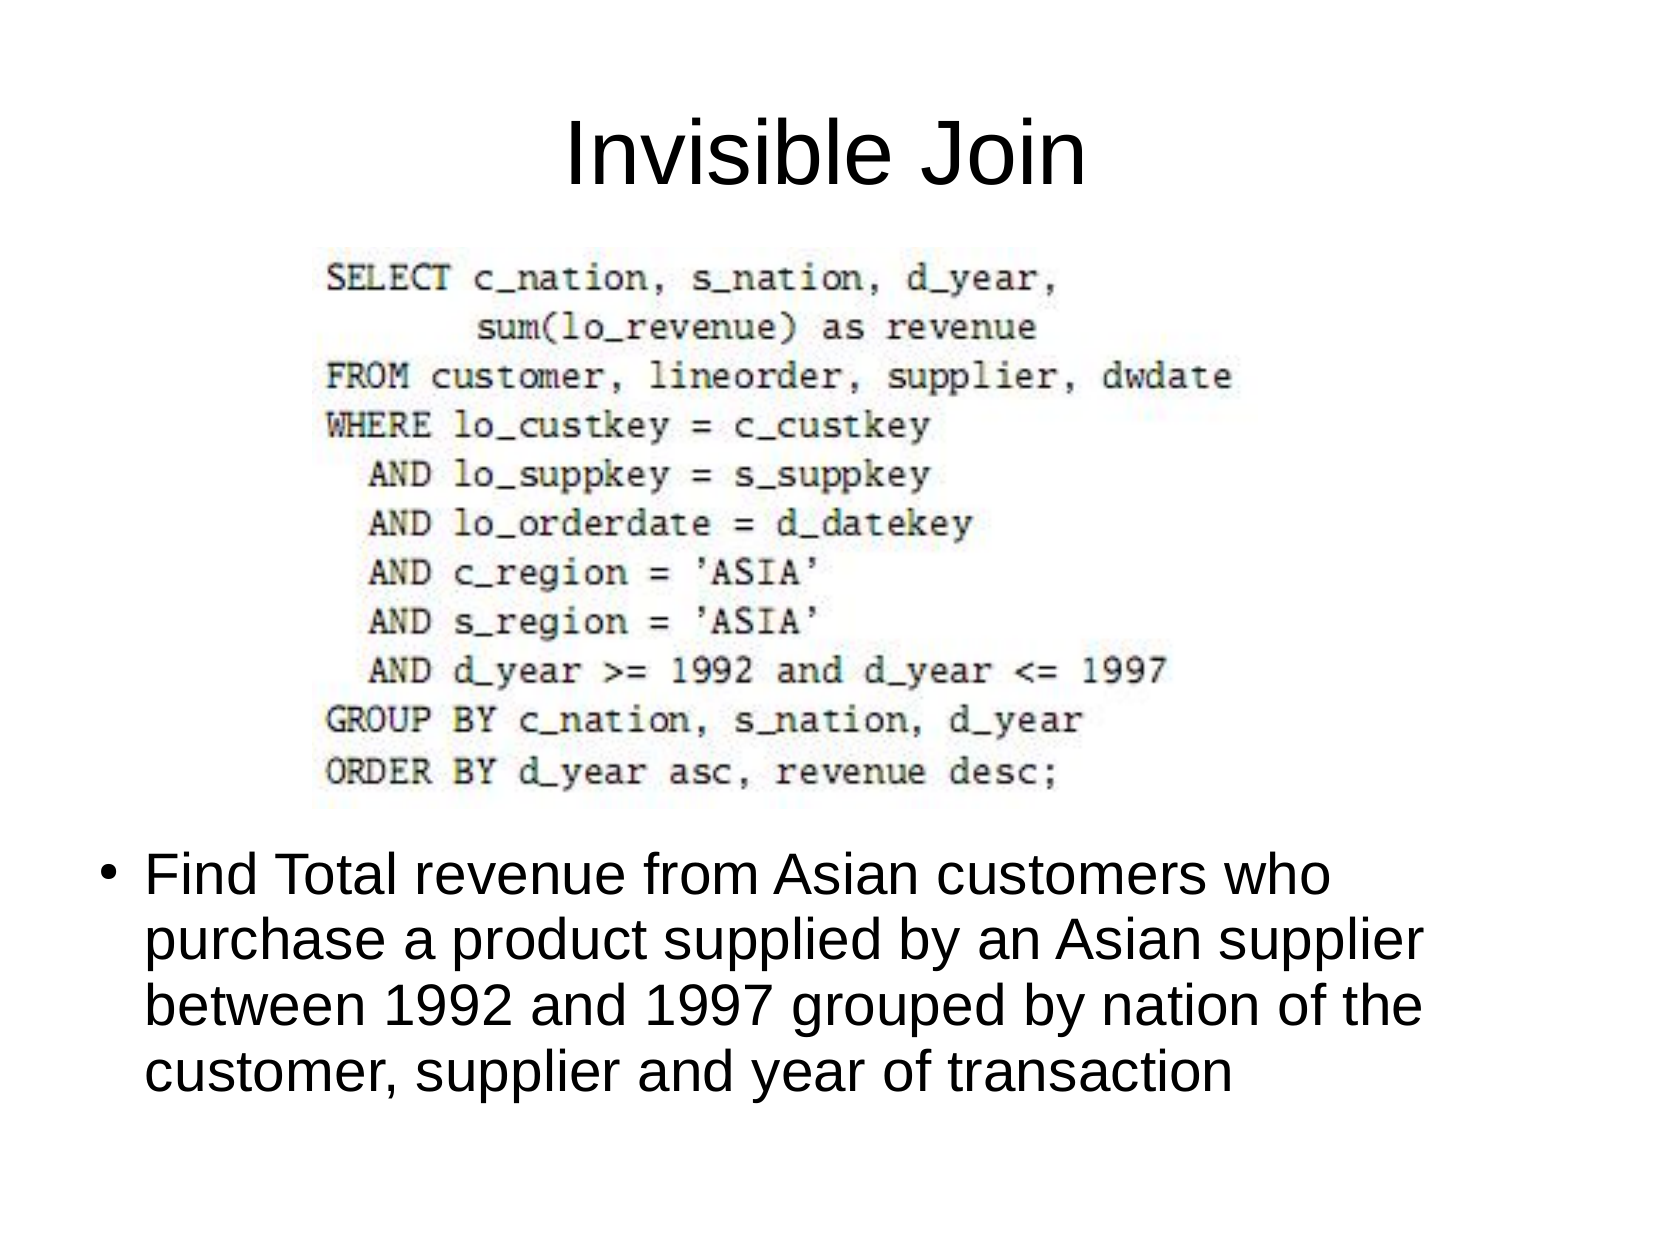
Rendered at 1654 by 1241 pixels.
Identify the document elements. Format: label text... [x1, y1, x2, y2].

list Find Total revenue from Asian customers who purchase a product supplied by an Asian supplier between 1992 and 1997 grouped by nation of the customer, supplier and year of transaction [82, 290, 1571, 1109]
picture [312, 247, 1258, 290]
title Invisible Join [82, 49, 1571, 257]
